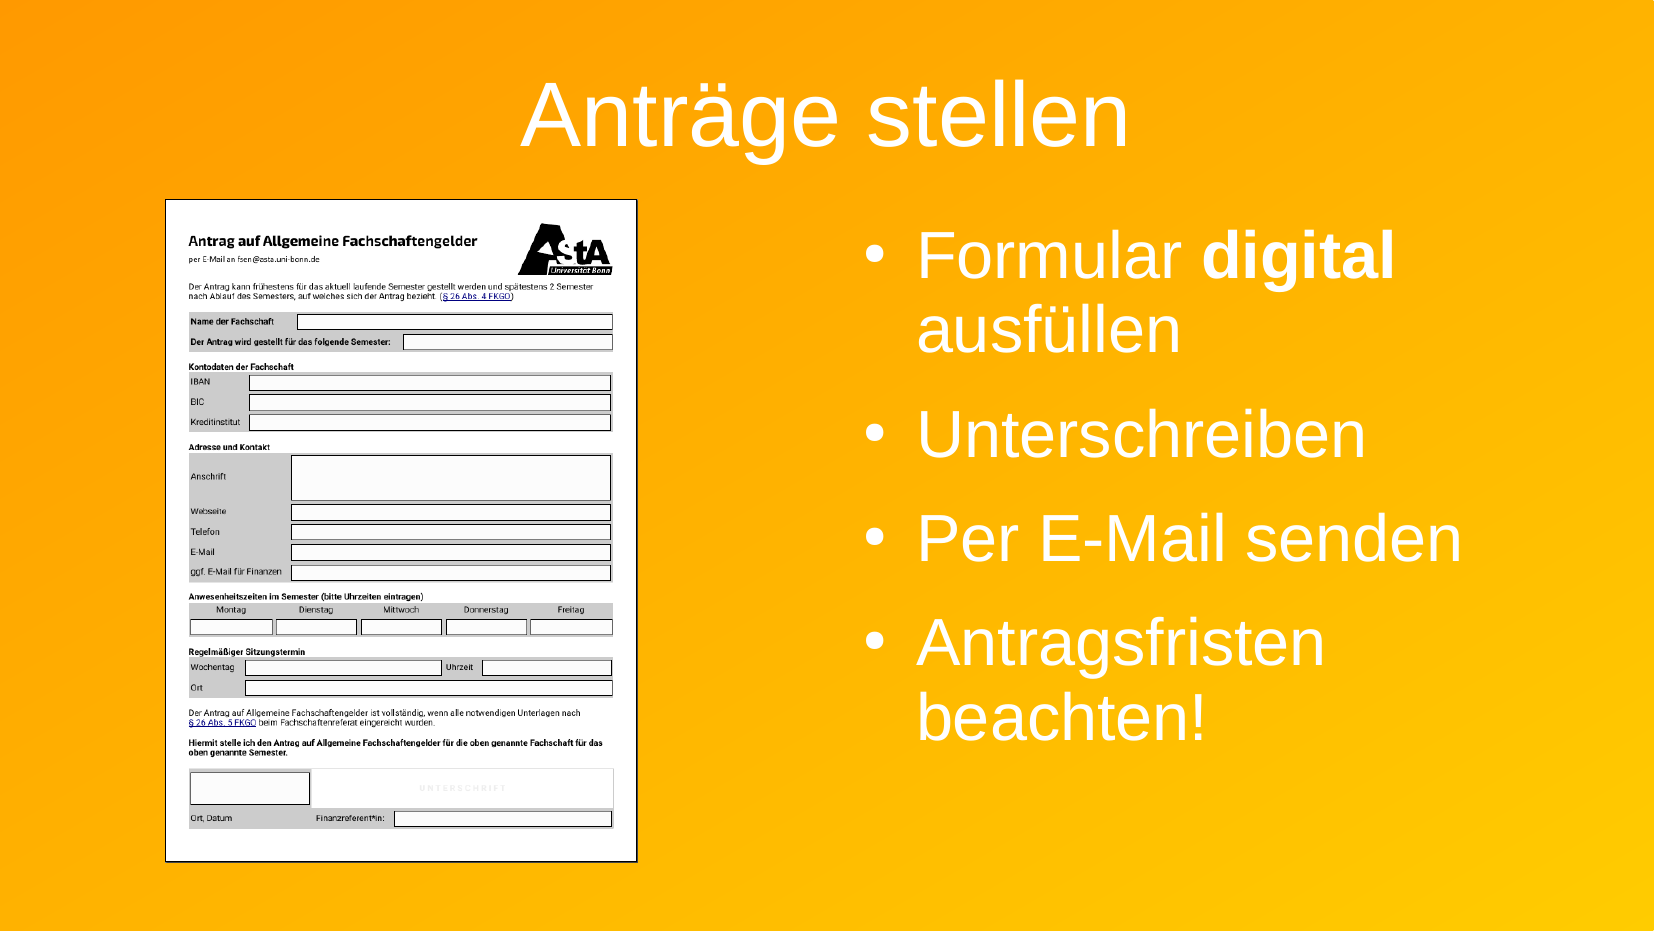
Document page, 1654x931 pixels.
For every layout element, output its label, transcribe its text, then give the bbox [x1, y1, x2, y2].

list Formular digital ausfüllen Unterschreiben Per E-Mail senden Antragsfristen beachten! [845, 217, 1572, 758]
title Anträge stellen [82, 37, 1571, 193]
picture [165, 199, 638, 863]
